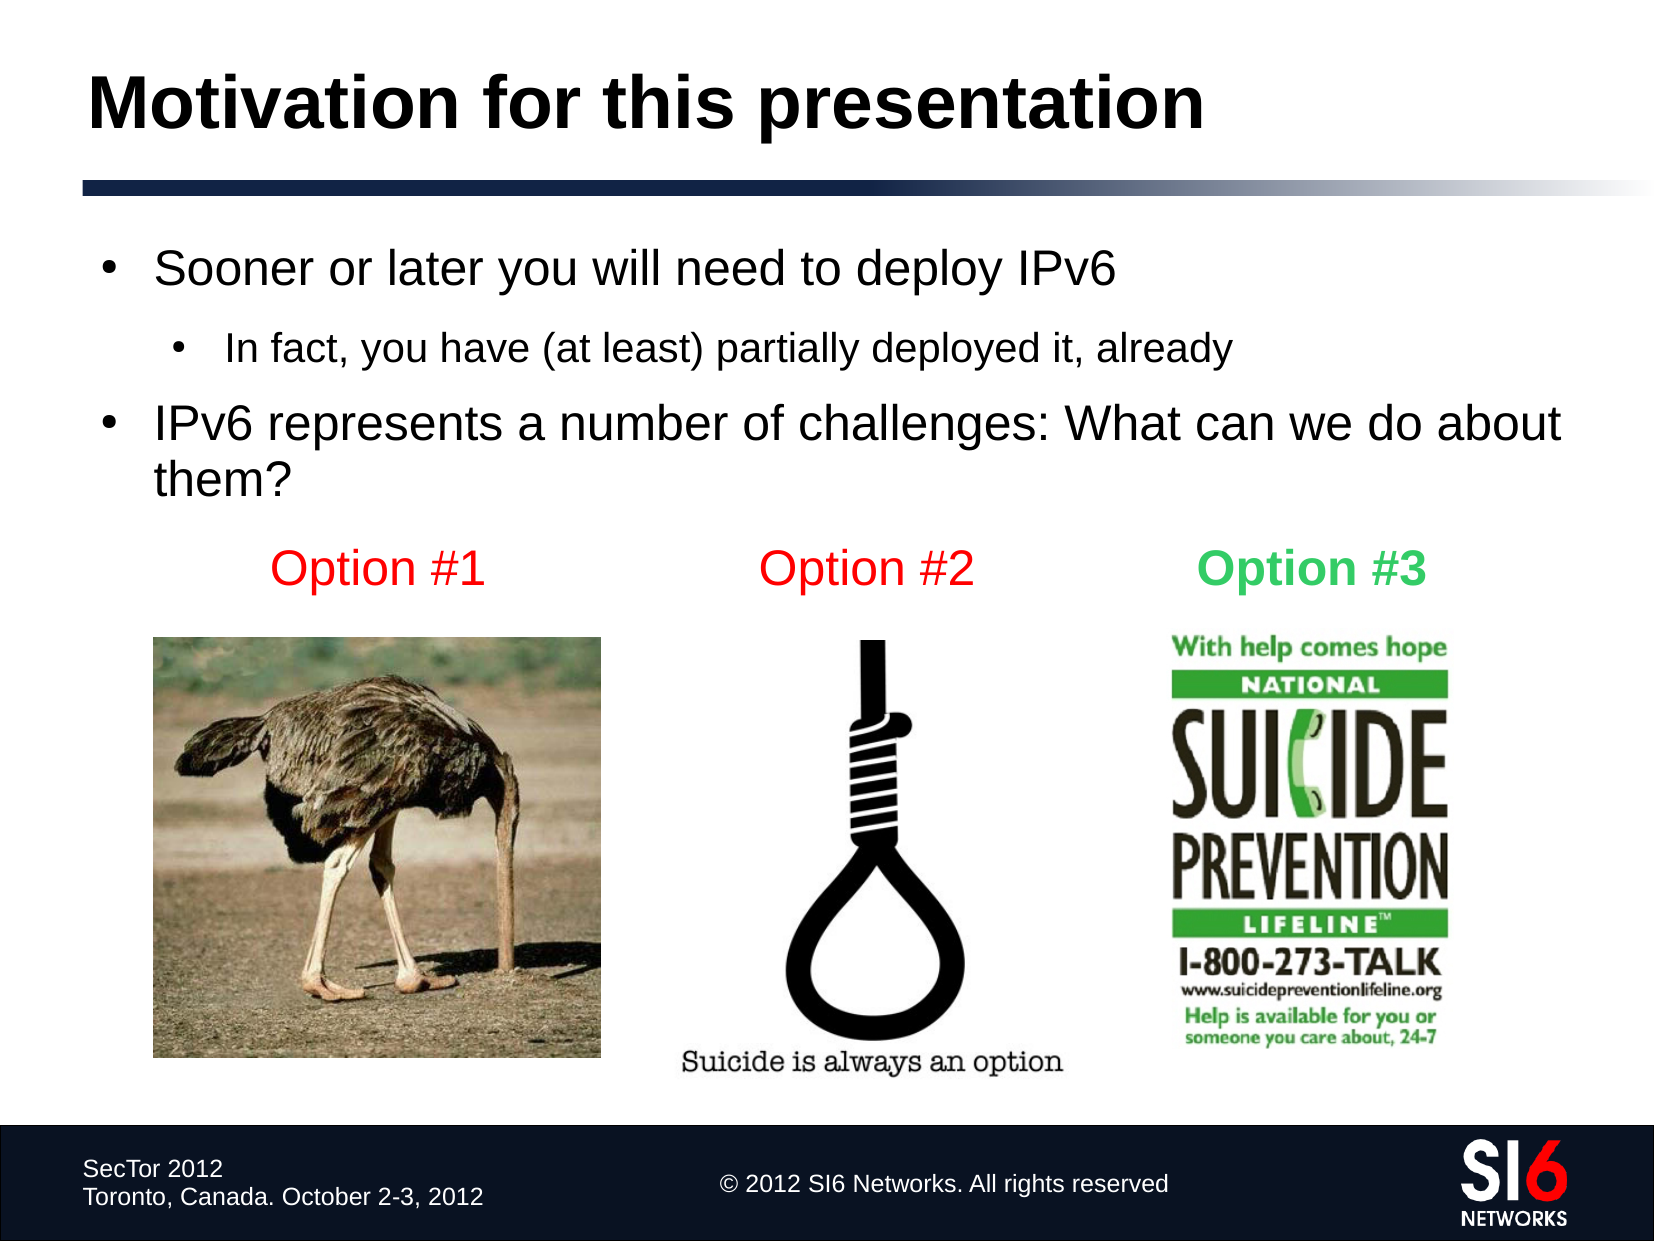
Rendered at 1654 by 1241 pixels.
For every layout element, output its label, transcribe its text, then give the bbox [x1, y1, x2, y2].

picture [153, 637, 601, 1058]
list Sooner or later you will need to deploy IPv6 In fact, you have (at least) partially deployed it, already IPv6 represents a number of challenges: What can we do about them? [82, 240, 1571, 533]
text_box Option #3 [1181, 532, 1443, 604]
picture [1166, 628, 1454, 1049]
title Motivation for this presentation [86, 30, 1576, 176]
text_box Option #2 [743, 532, 991, 604]
picture [648, 640, 1096, 1088]
text_box Option #1 [255, 532, 502, 604]
picture [1461, 1139, 1567, 1226]
